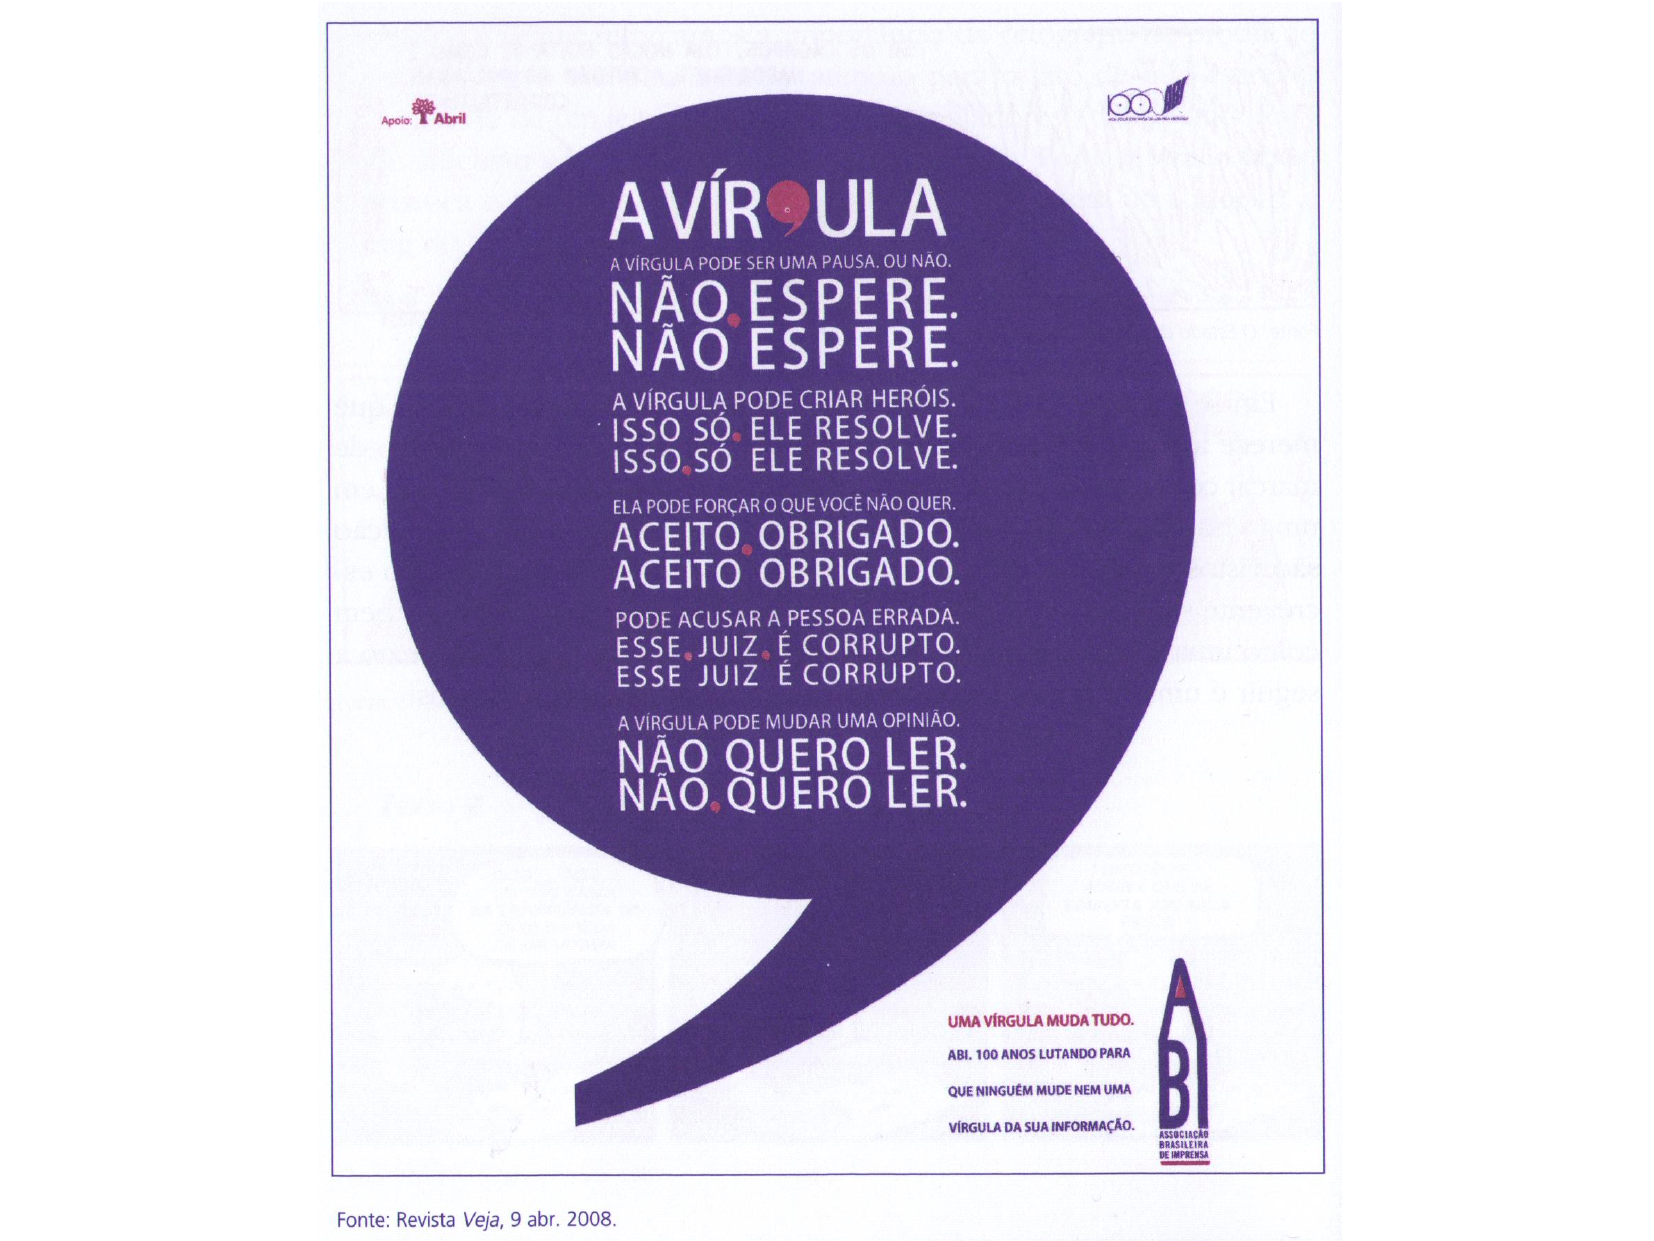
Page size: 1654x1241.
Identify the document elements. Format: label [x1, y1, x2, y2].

picture [318, 2, 1342, 1241]
